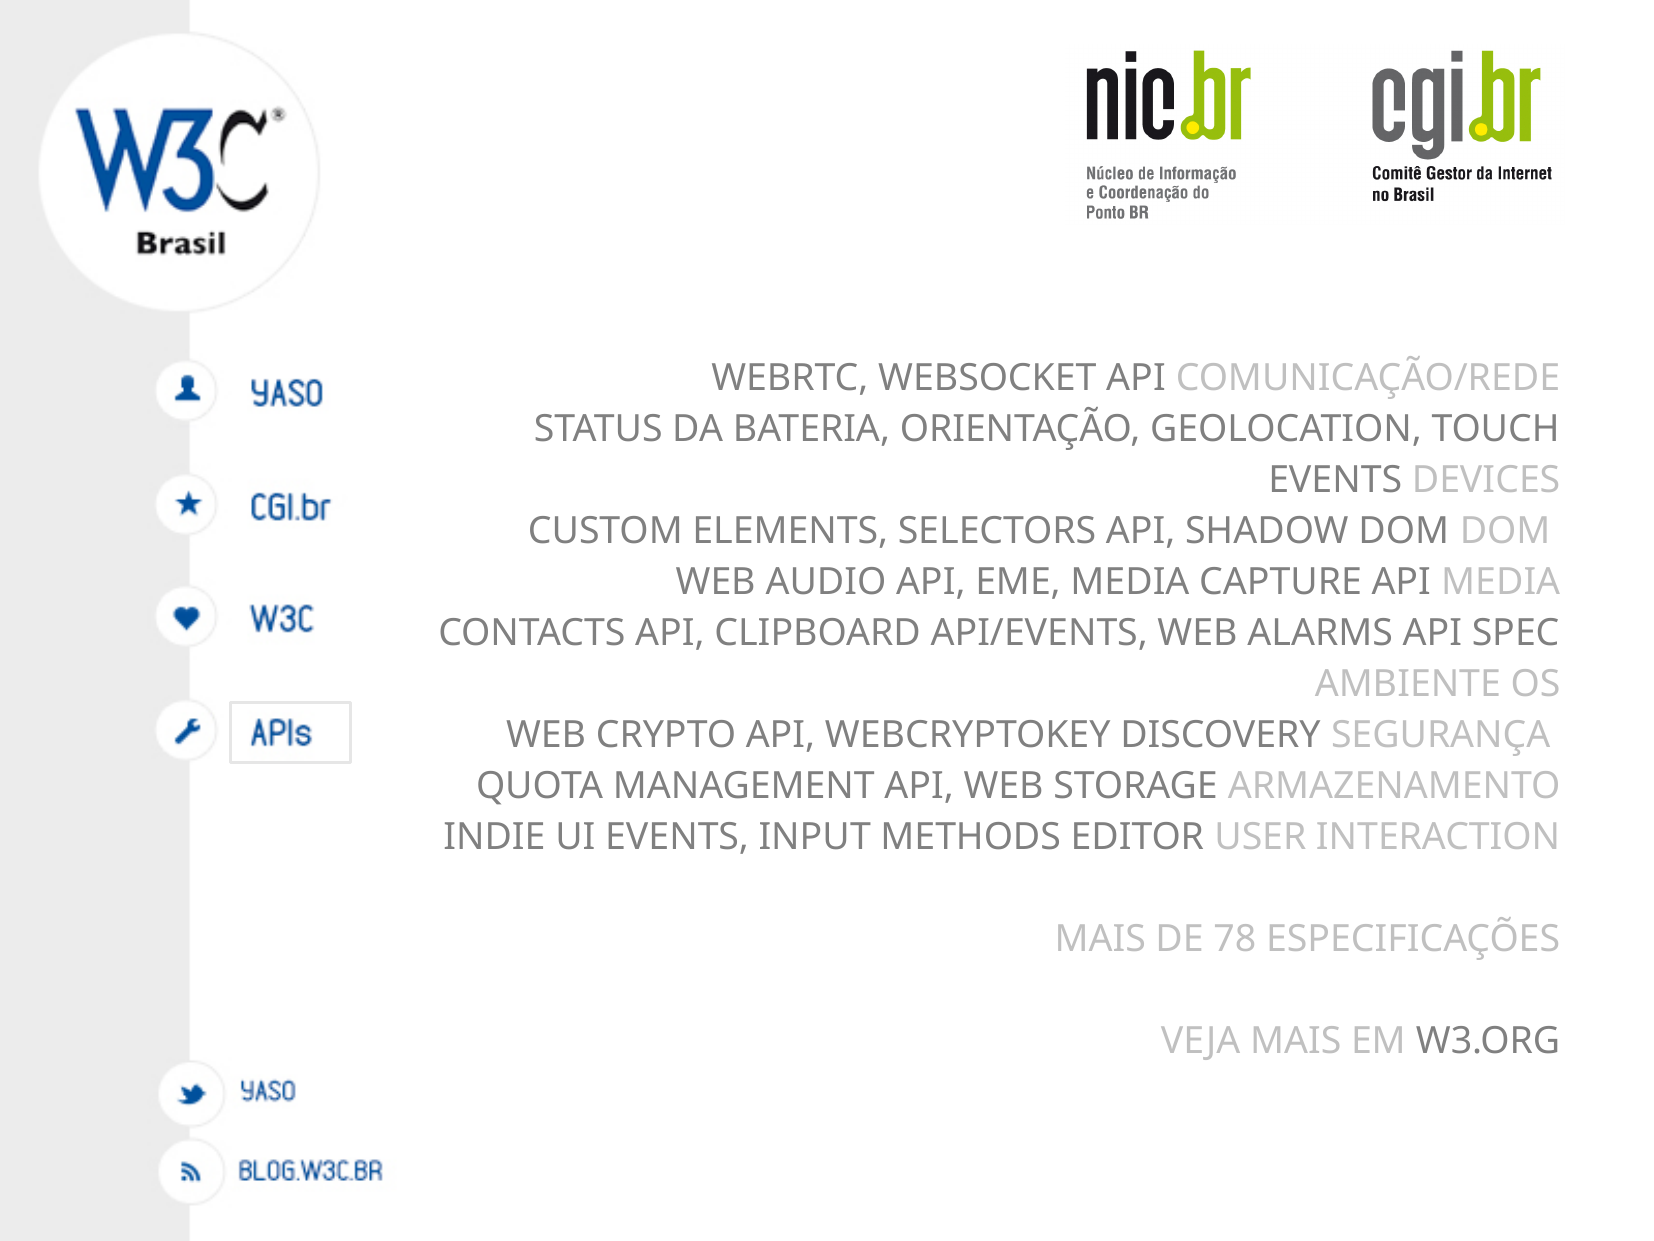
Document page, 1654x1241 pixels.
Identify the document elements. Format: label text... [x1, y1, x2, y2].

text_box WEBRTC, WEBSOCKET API COMUNICAÇÃO/REDE STATUS DA BATERIA, ORIENTAÇÃO, GEOLOCATION, TOUCH EVENTS DEVICES CUSTOM ELEMENTS, SELECTORS API, SHADOW DOM DOM WEB AUDIO API, EME, MEDIA CAPTURE API MEDIA CONTACTS API, CLIPBOARD API/EVENTS, WEB ALARMS API SPEC AMBIENTE OS WEB CRYPTO API, WEBCRYPTOKEY DISCOVERY SEGURANÇA QUOTA MANAGEMENT API, WEB STORAGE ARMAZENAMENTO INDIE UI EVENTS, INPUT METHODS EDITOR USER INTERACTION MAIS DE 78 ESPECIFICAÇÕES VEJA MAIS EM W3.ORG [405, 342, 1576, 853]
picture [0, 0, 1654, 1241]
